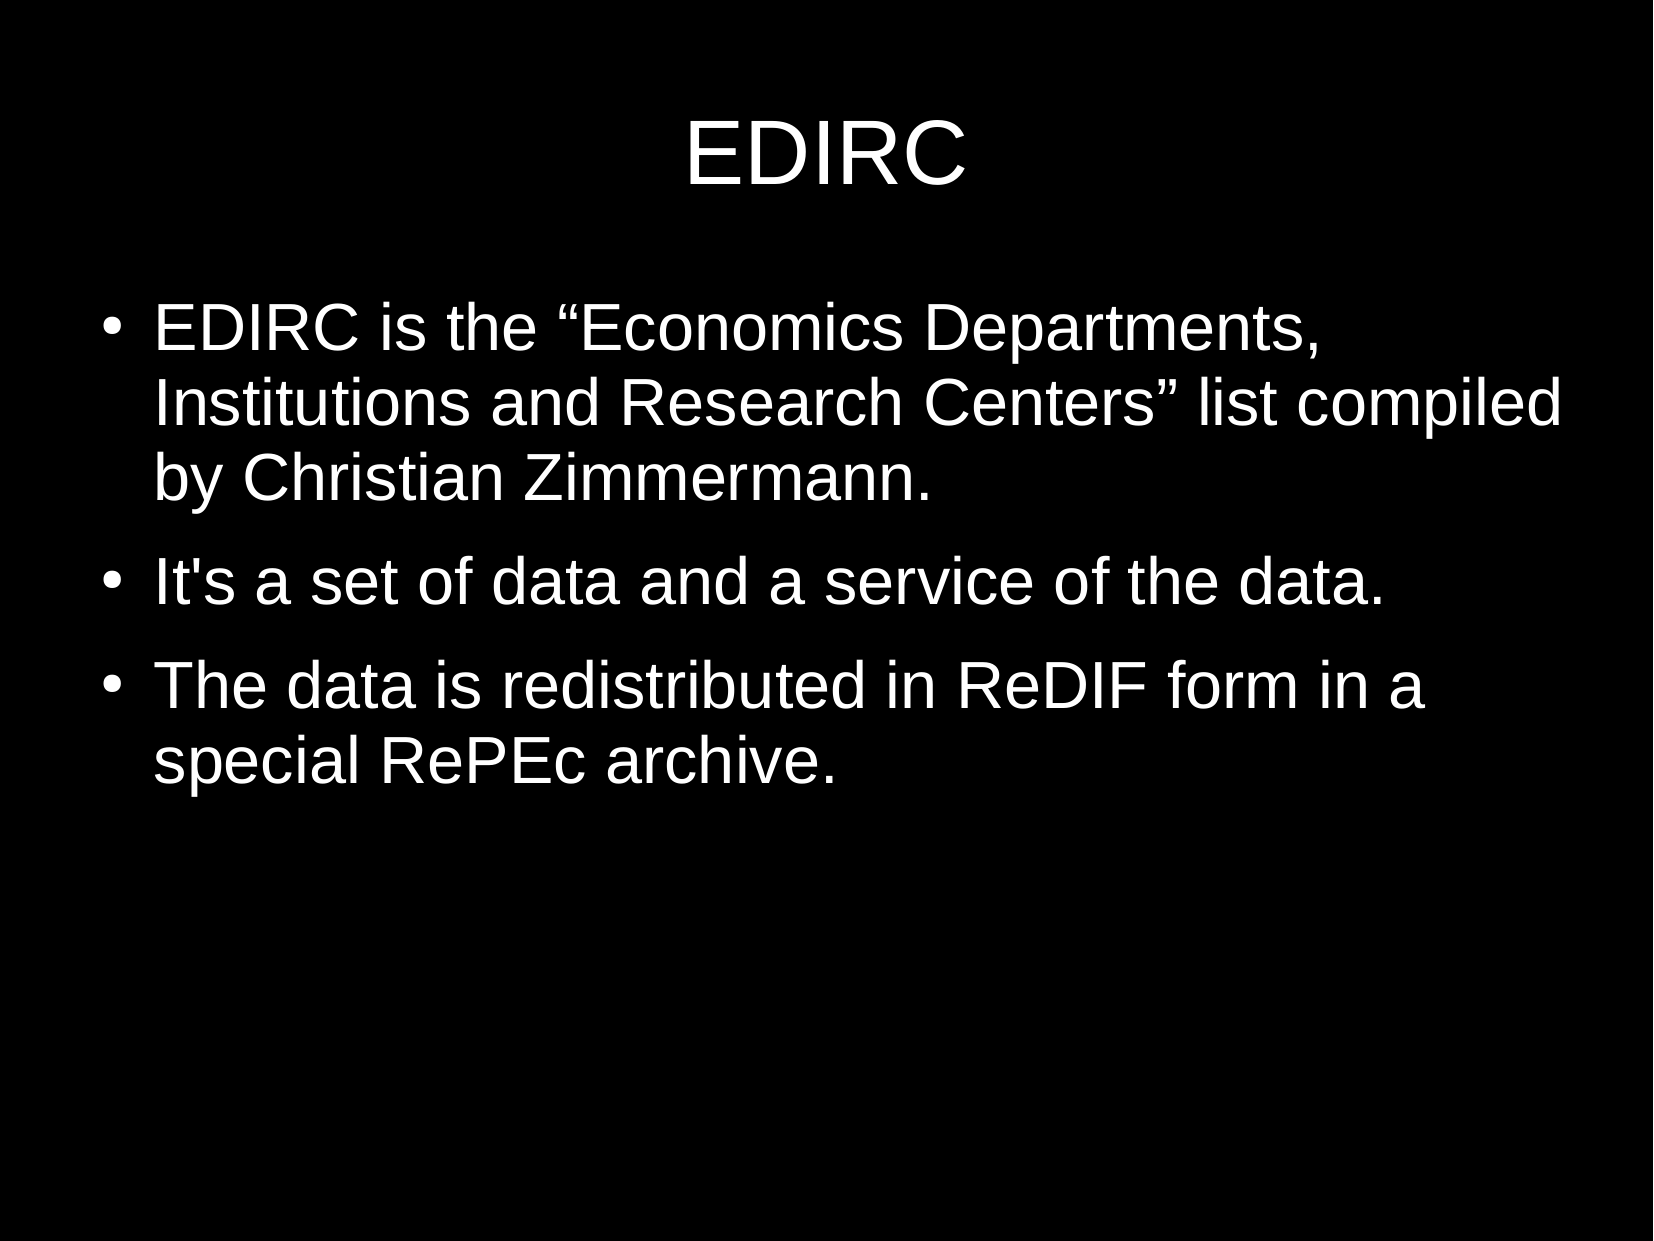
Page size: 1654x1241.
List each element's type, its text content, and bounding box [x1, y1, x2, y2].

title EDIRC [82, 49, 1571, 257]
list EDIRC is the “Economics Departments, Institutions and Research Centers” list compiled by Christian Zimmermann. It's a set of data and a service of the data. The data is redistributed in ReDIF form in a special RePEc archive. [82, 290, 1571, 1109]
